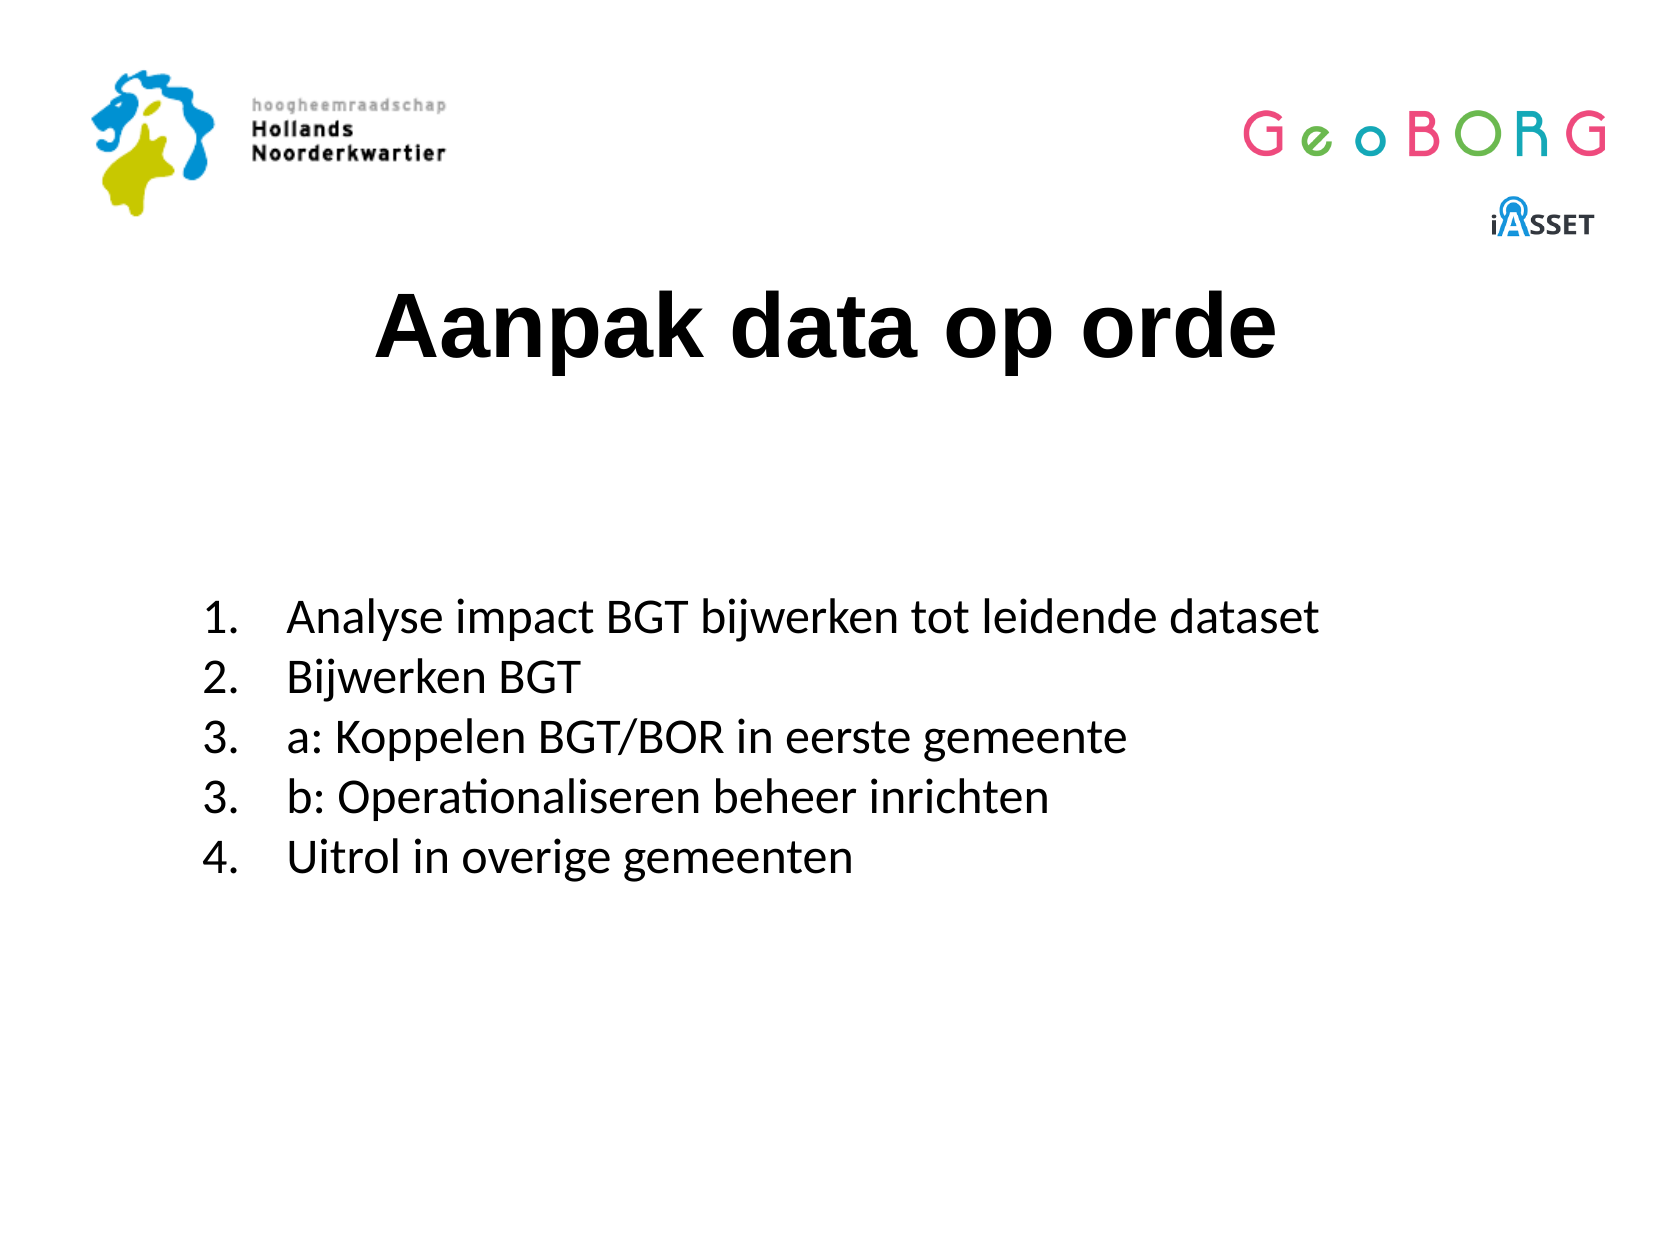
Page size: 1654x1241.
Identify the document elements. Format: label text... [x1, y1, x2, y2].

picture [59, 47, 481, 240]
text_box Analyse impact BGT bijwerken tot leidende dataset Bijwerken BGT a: Koppelen BGT/BOR in eerste gemeente b: Operationaliseren beheer inrichten Uitrol in overige gemeenten [37, 575, 1608, 894]
picture [1239, 106, 1619, 165]
picture [1487, 195, 1595, 239]
title Aanpak data op orde [82, 269, 1571, 575]
